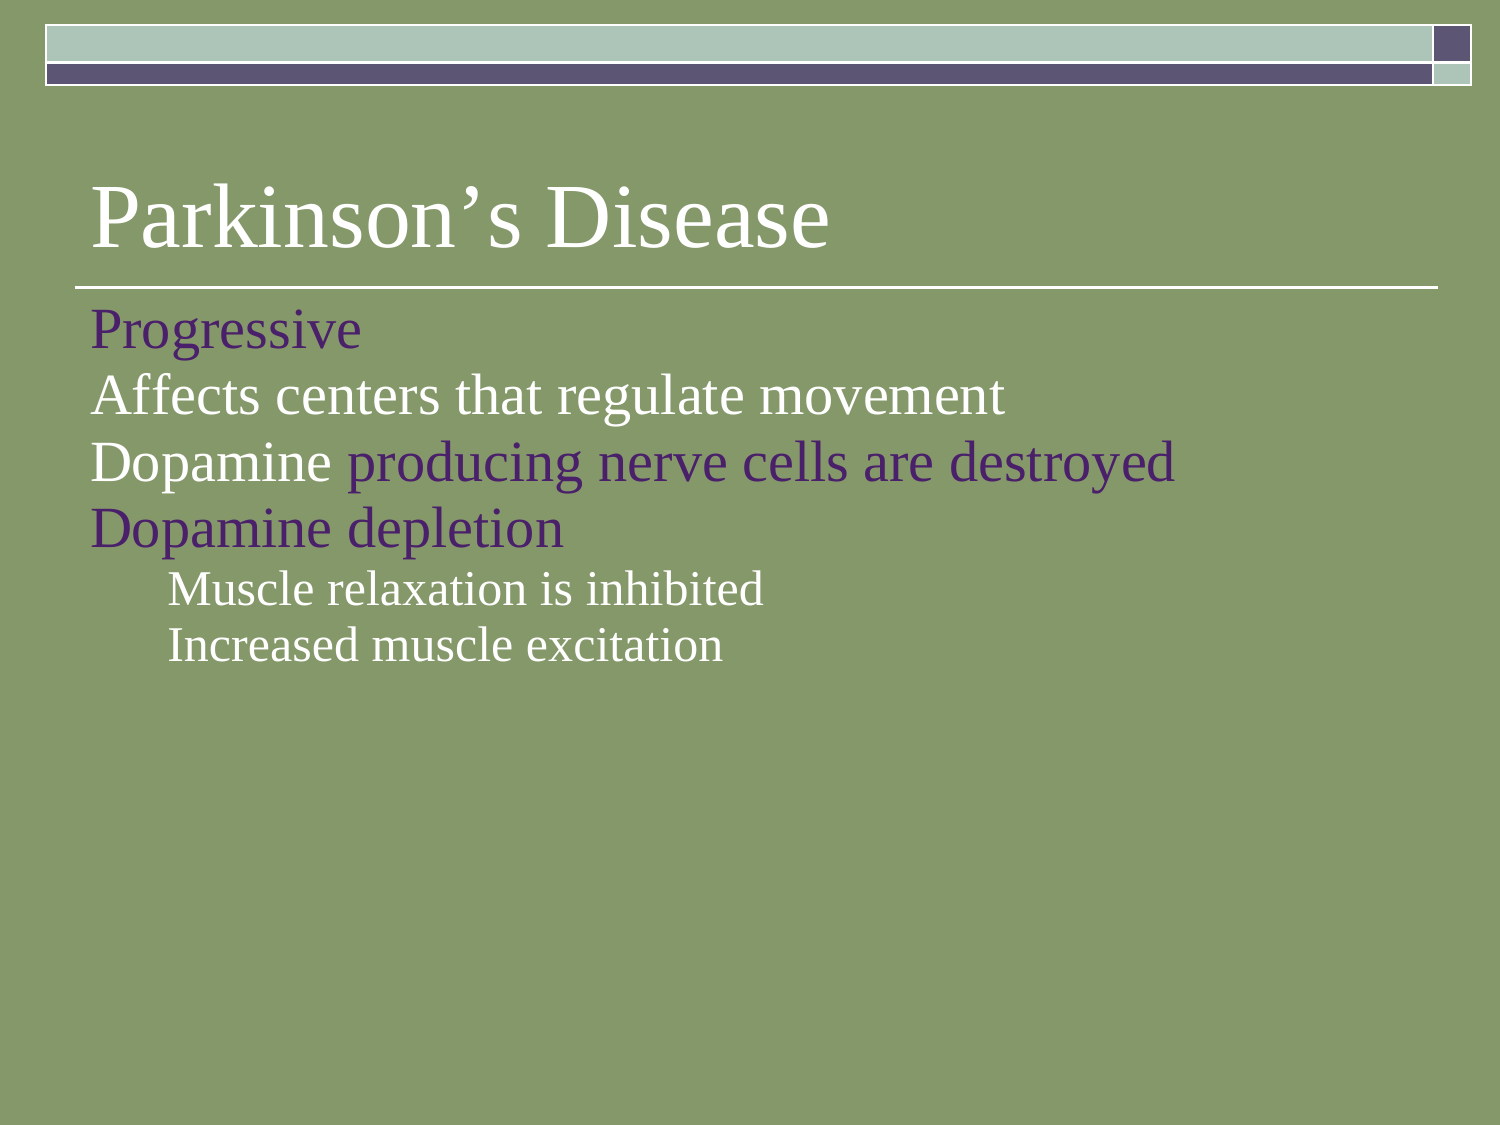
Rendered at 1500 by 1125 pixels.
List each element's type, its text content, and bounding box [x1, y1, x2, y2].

title Parkinson’s Disease [75, 87, 1426, 275]
list Progressive Affects centers that regulate movement Dopamine producing nerve cells are destroyed Dopamine depletion Muscle relaxation is inhibited Increased muscle excitation [75, 299, 1426, 1006]
